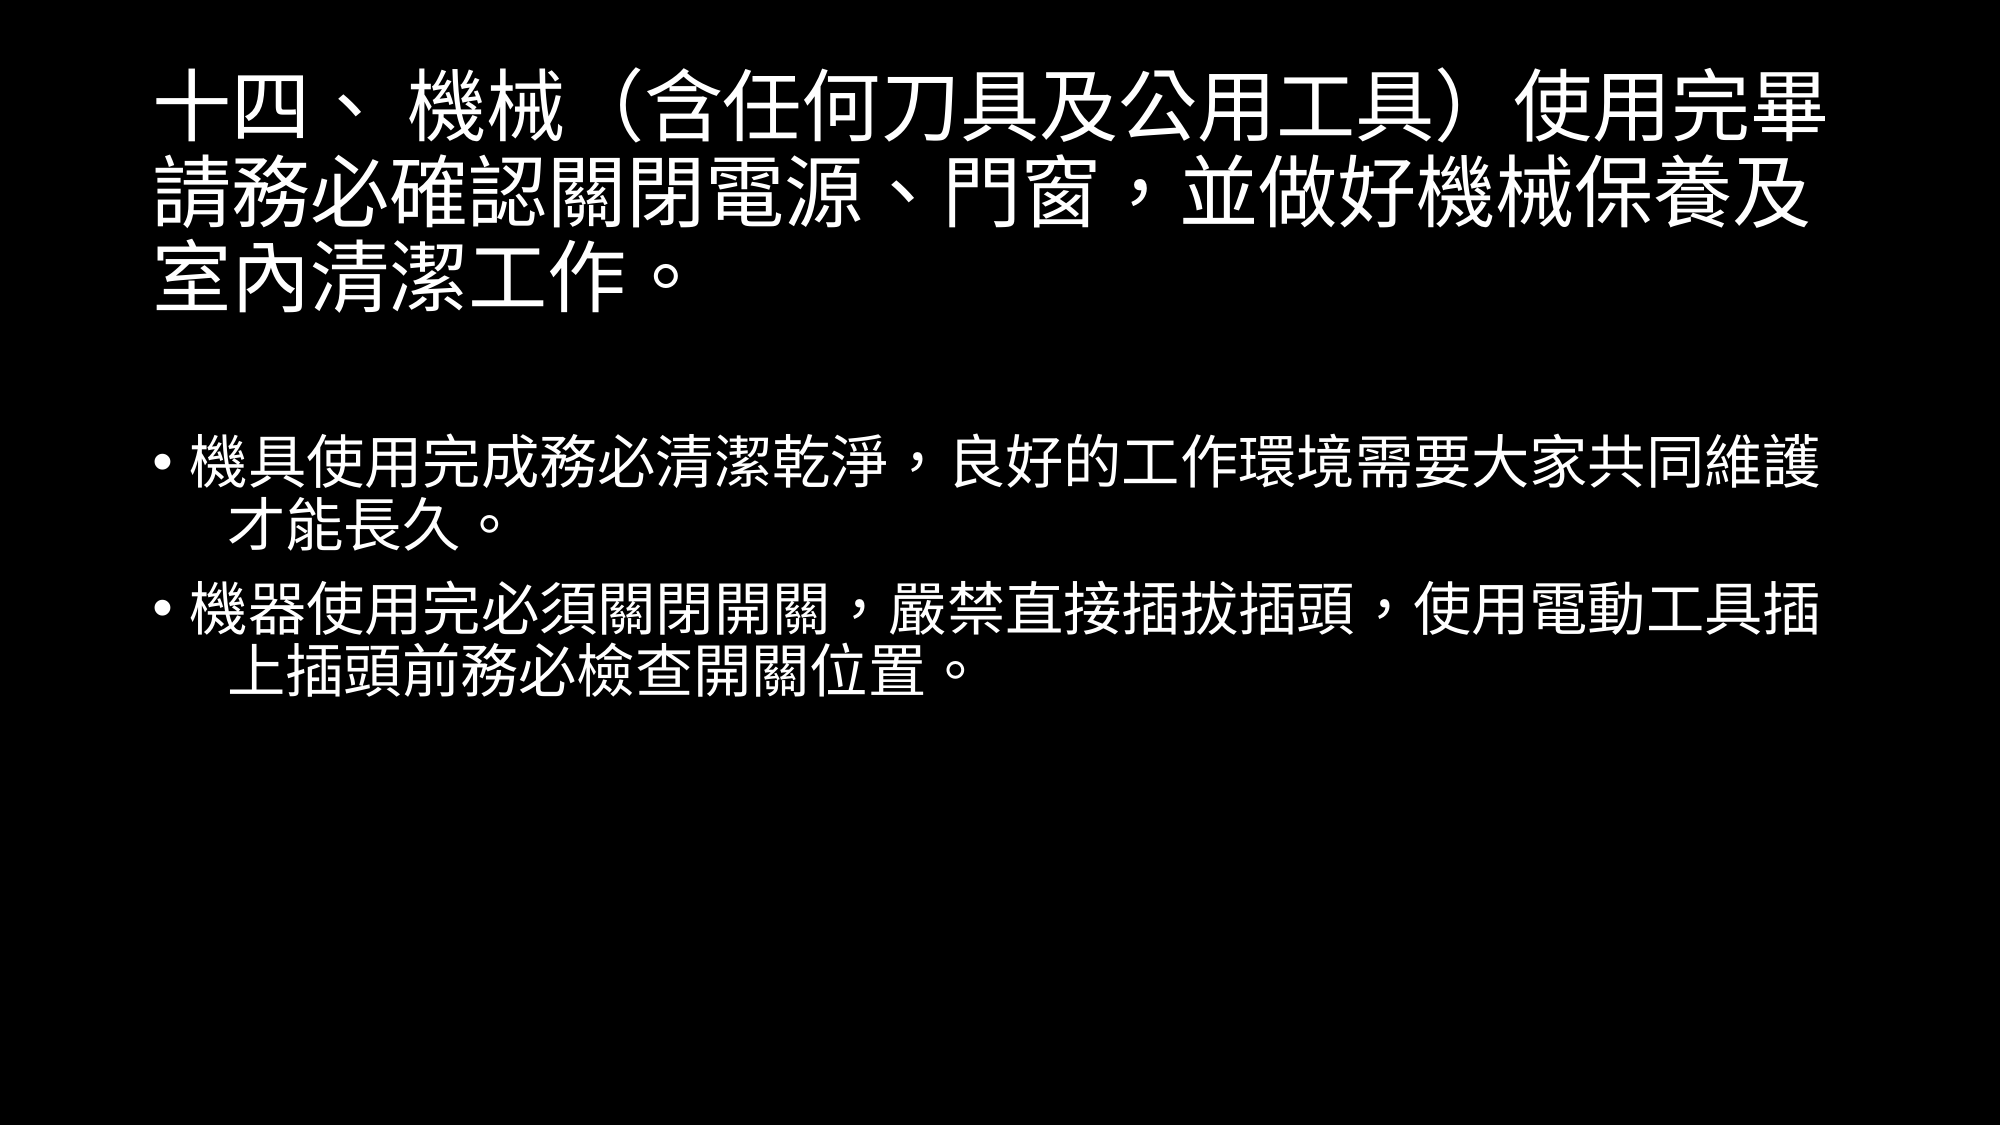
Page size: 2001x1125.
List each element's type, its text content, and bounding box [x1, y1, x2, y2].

title 十四、 機械（含任何刀具及公用工具）使用完畢請務必確認關閉電源、門窗，並做好機械保養及室內清潔工作。 [137, 59, 1863, 425]
list 機具使用完成務必清潔乾淨，良好的工作環境需要大家共同維護才能長久。 機器使用完必須關閉開關，嚴禁直接插拔插頭，使用電動工具插上插頭前務必檢查開關位置。 [137, 425, 1863, 1014]
